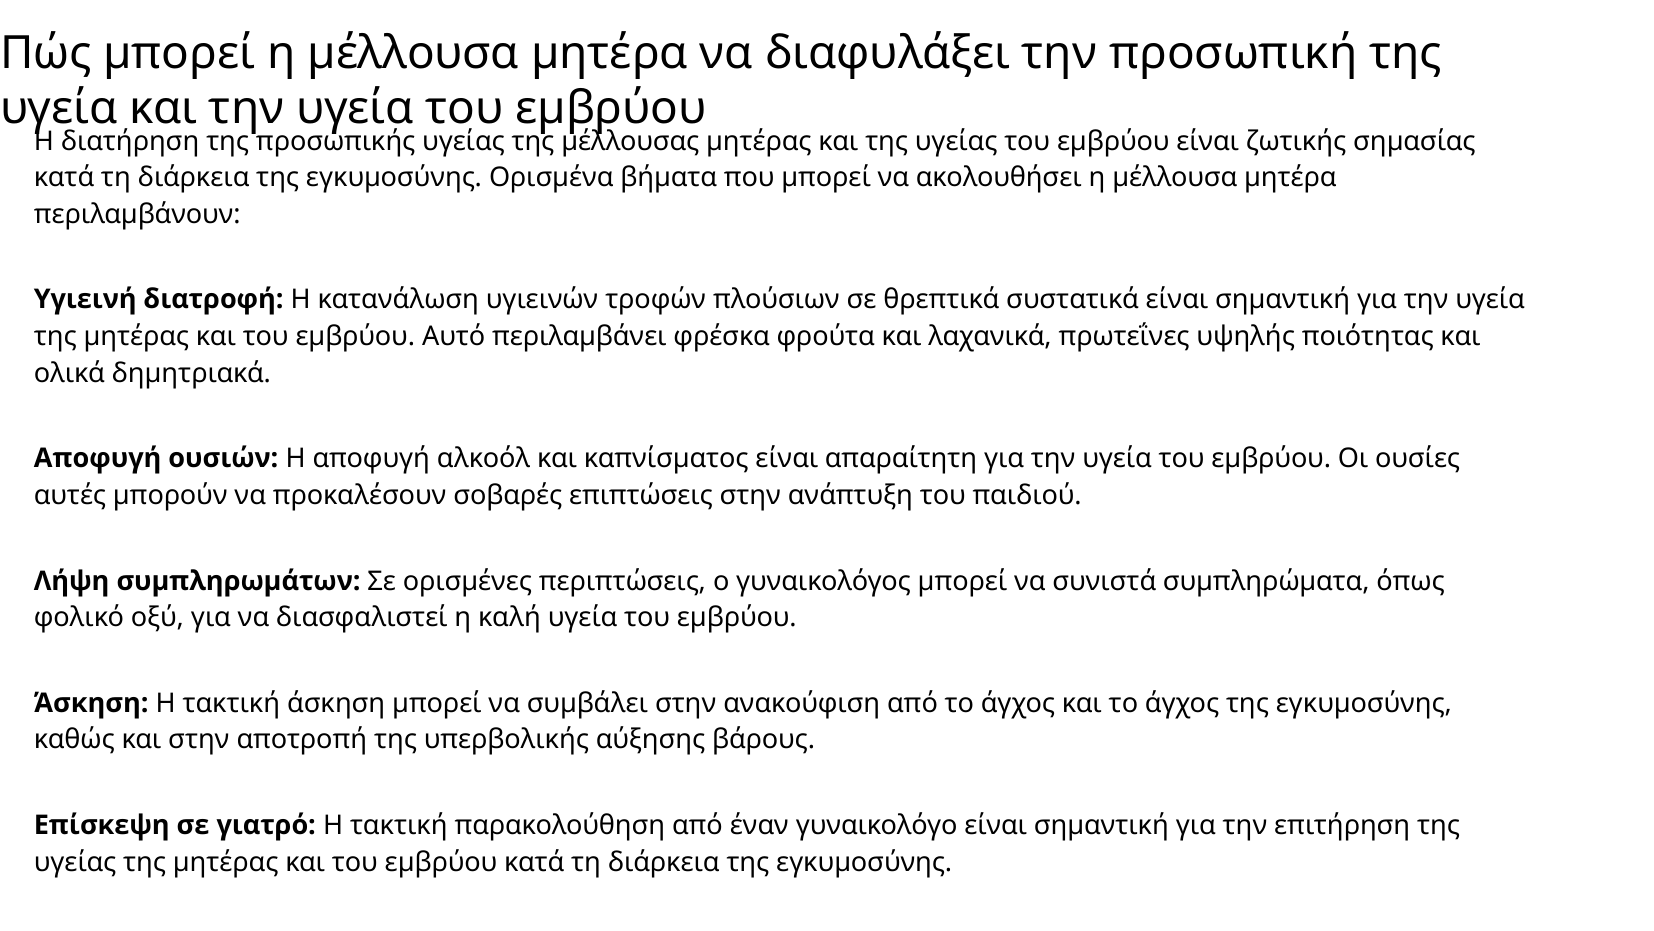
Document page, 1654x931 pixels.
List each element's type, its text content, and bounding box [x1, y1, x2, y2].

text_box Η διατήρηση της προσωπικής υγείας της μέλλουσας μητέρας και της υγείας του εμβρύου είναι ζωτικής σημασίας κατά τη διάρκεια της εγκυμοσύνης. Ορισμένα βήματα που μπορεί να ακολουθήσει η μέλλουσα μητέρα περιλαμβάνουν: Υγιεινή διατροφή: Η κατανάλωση υγιεινών τροφών πλούσιων σε θρεπτικά συστατικά είναι σημαντική για την υγεία της μητέρας και του εμβρύου. Αυτό περιλαμβάνει φρέσκα φρούτα και λαχανικά, πρωτεΐνες υψηλής ποιότητας και ολικά δημητριακά. Αποφυγή ουσιών: Η αποφυγή αλκοόλ και καπνίσματος είναι απαραίτητη για την υγεία του εμβρύου. Οι ουσίες αυτές μπορούν να προκαλέσουν σοβαρές επιπτώσεις στην ανάπτυξη του παιδιού. Λήψη συμπληρωμάτων: Σε ορισμένες περιπτώσεις, ο γυναικολόγος μπορεί να συνιστά συμπληρώματα, όπως φολικό οξύ, για να διασφαλιστεί η καλή υγεία του εμβρύου. Άσκηση: Η τακτική άσκηση μπορεί να συμβάλει στην ανακούφιση από το άγχος και το άγχος της εγκυμοσύνης, καθώς και στην αποτροπή της υπερβολικής αύξησης βάρους. Επίσκεψη σε γιατρό: Η τακτική παρακολούθηση από έναν γυναικολόγο είναι σημαντική για την επιτήρηση της υγείας της μητέρας και του εμβρύου κατά τη διάρκεια της εγκυμοσύνης. [19, 113, 1552, 913]
title Πώς μπορεί η μέλλουσα μητέρα να διαφυλάξει την προσωπική της υγεία και την υγεία του εμβρύου [0, 0, 1489, 156]
